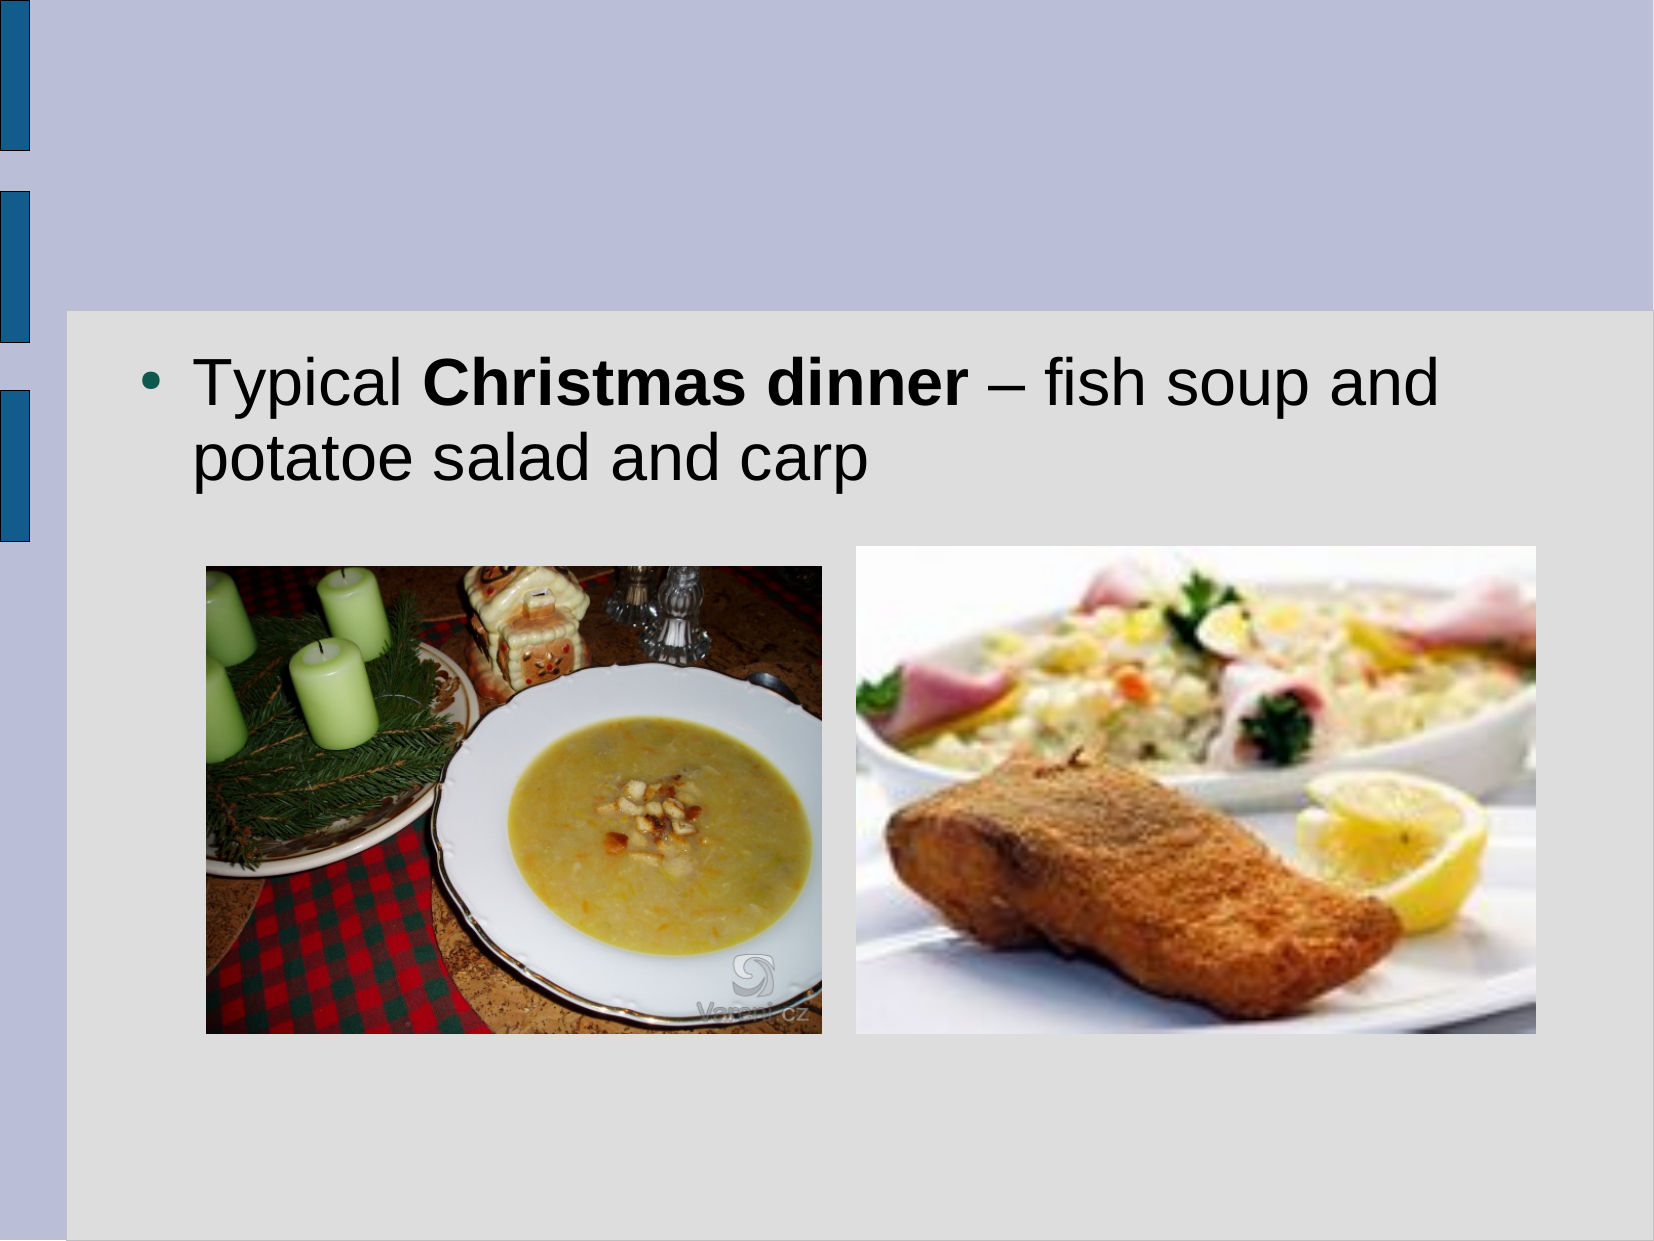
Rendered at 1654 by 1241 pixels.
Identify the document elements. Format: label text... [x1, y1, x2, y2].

list Typical Christmas dinner – fish soup and potatoe salad and carp [121, 344, 1534, 1112]
picture [856, 546, 1536, 1034]
picture [206, 566, 822, 1034]
